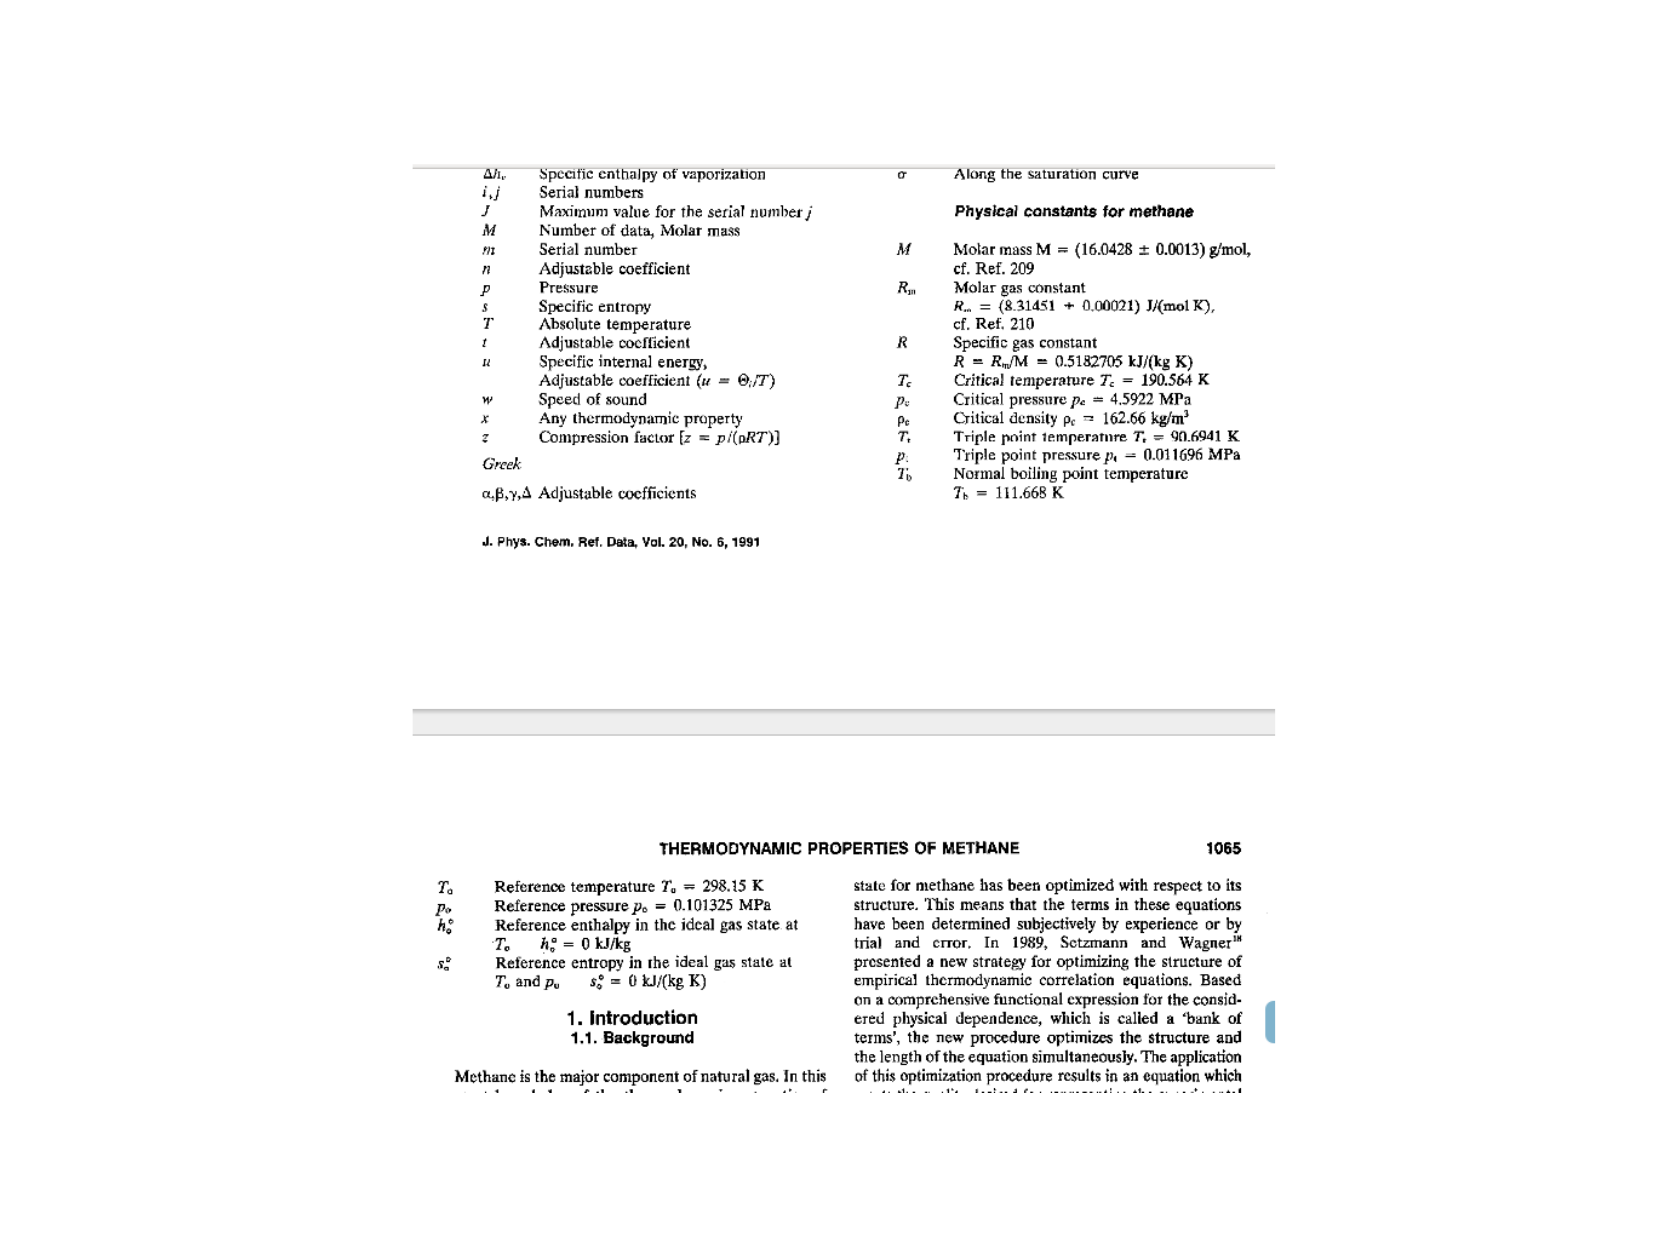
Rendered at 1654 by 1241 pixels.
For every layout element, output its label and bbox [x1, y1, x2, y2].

picture [412, 163, 1276, 1094]
